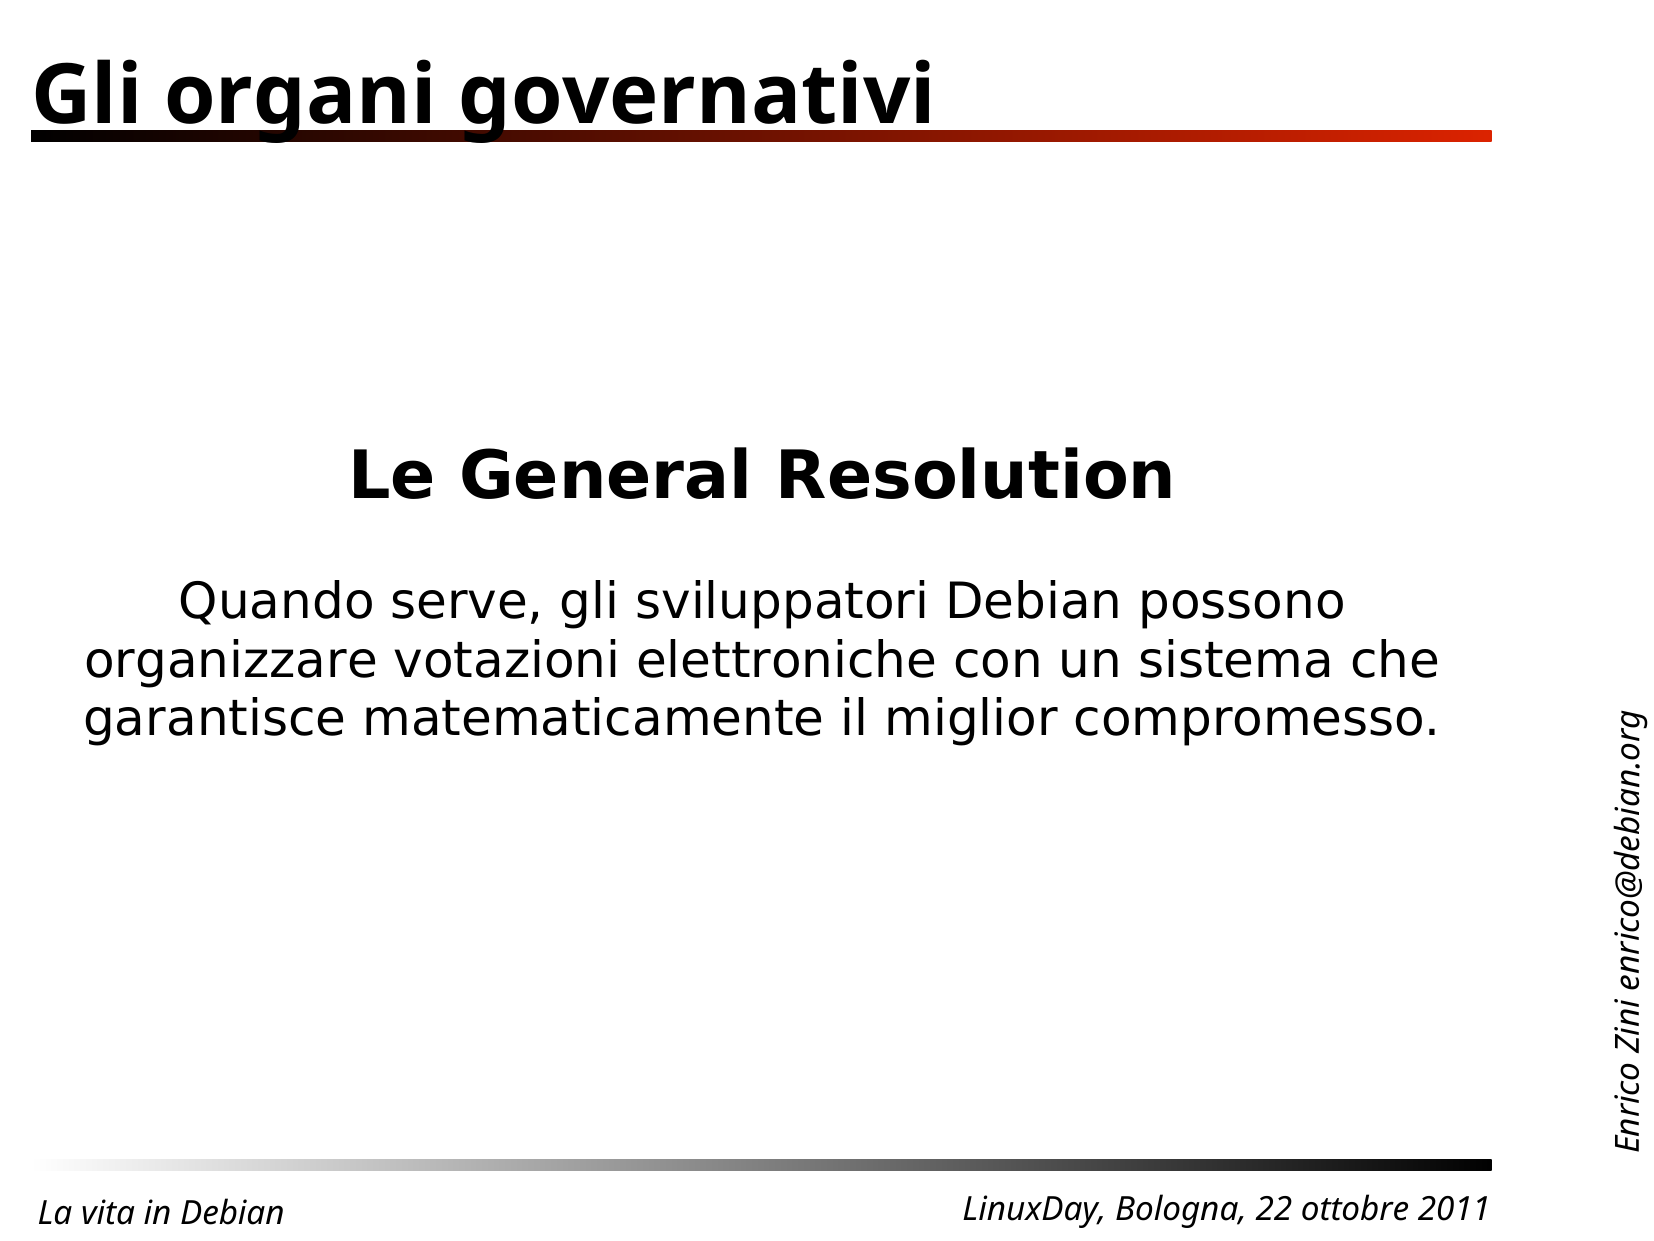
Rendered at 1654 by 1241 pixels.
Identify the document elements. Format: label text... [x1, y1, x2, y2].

text_box Le General Resolution Quando serve, gli sviluppatori Debian possono organizzare votazioni elettroniche con un sistema che garantisce matematicamente il miglior compromesso. [30, 436, 1495, 748]
text_box Gli organi governativi [31, 34, 1438, 168]
